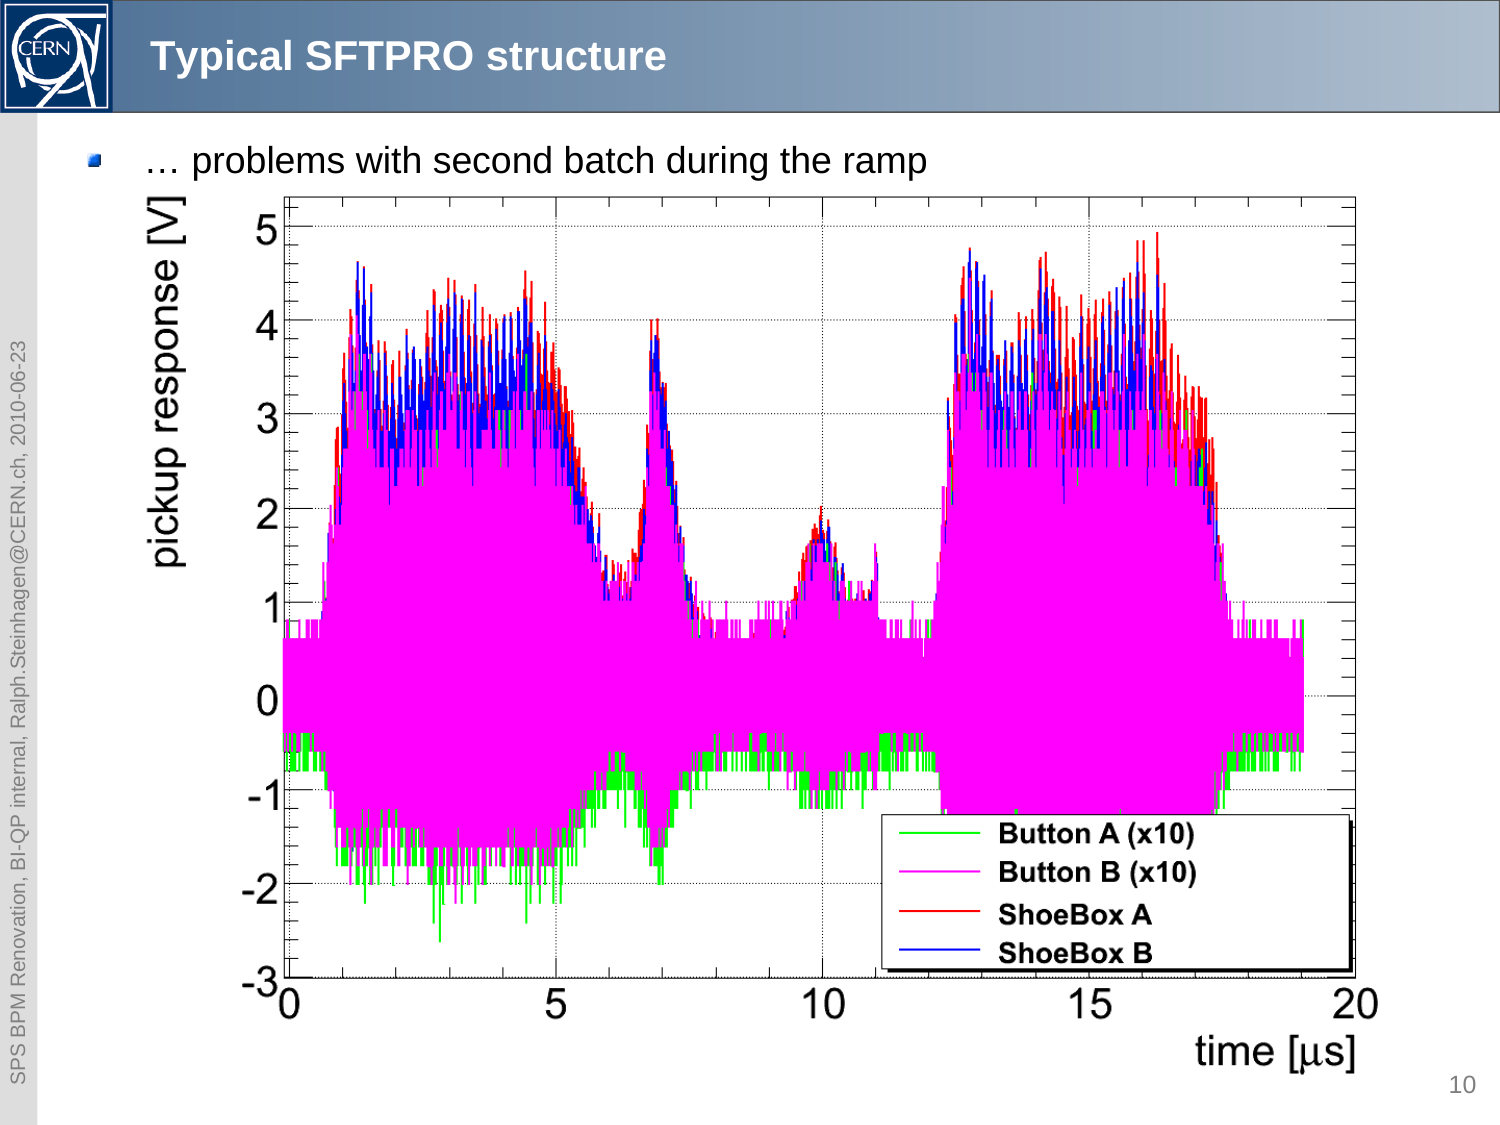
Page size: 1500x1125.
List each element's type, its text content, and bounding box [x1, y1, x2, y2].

picture [0, 0, 113, 113]
list … problems with second batch during the ramp [87, 137, 1438, 1016]
title Typical SFTPRO structure [150, 7, 1201, 106]
picture [137, 183, 1380, 1085]
